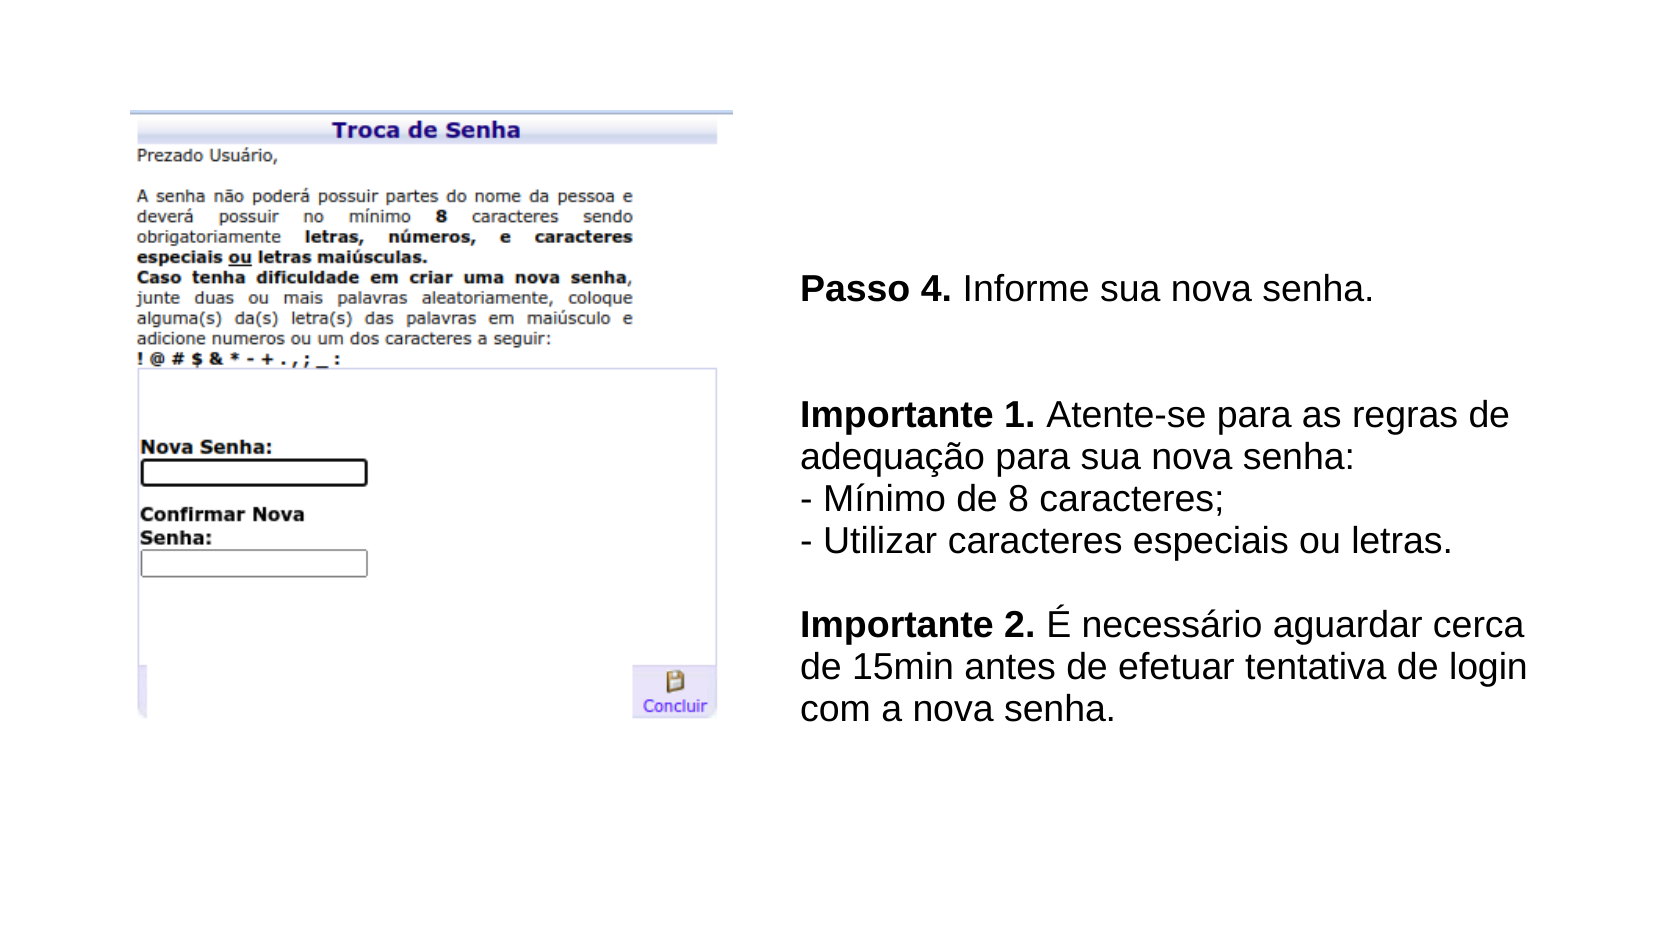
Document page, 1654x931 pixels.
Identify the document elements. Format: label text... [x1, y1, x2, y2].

text_box Passo 4. Informe sua nova senha. Importante 1. Atente-se para as regras de adequação para sua nova senha: - Mínimo de 8 caracteres; - Utilizar caracteres especiais ou letras. Importante 2. É necessário aguardar cerca de 15min antes de efetuar tentativa de login com a nova senha. [785, 259, 1589, 737]
picture [130, 110, 733, 792]
